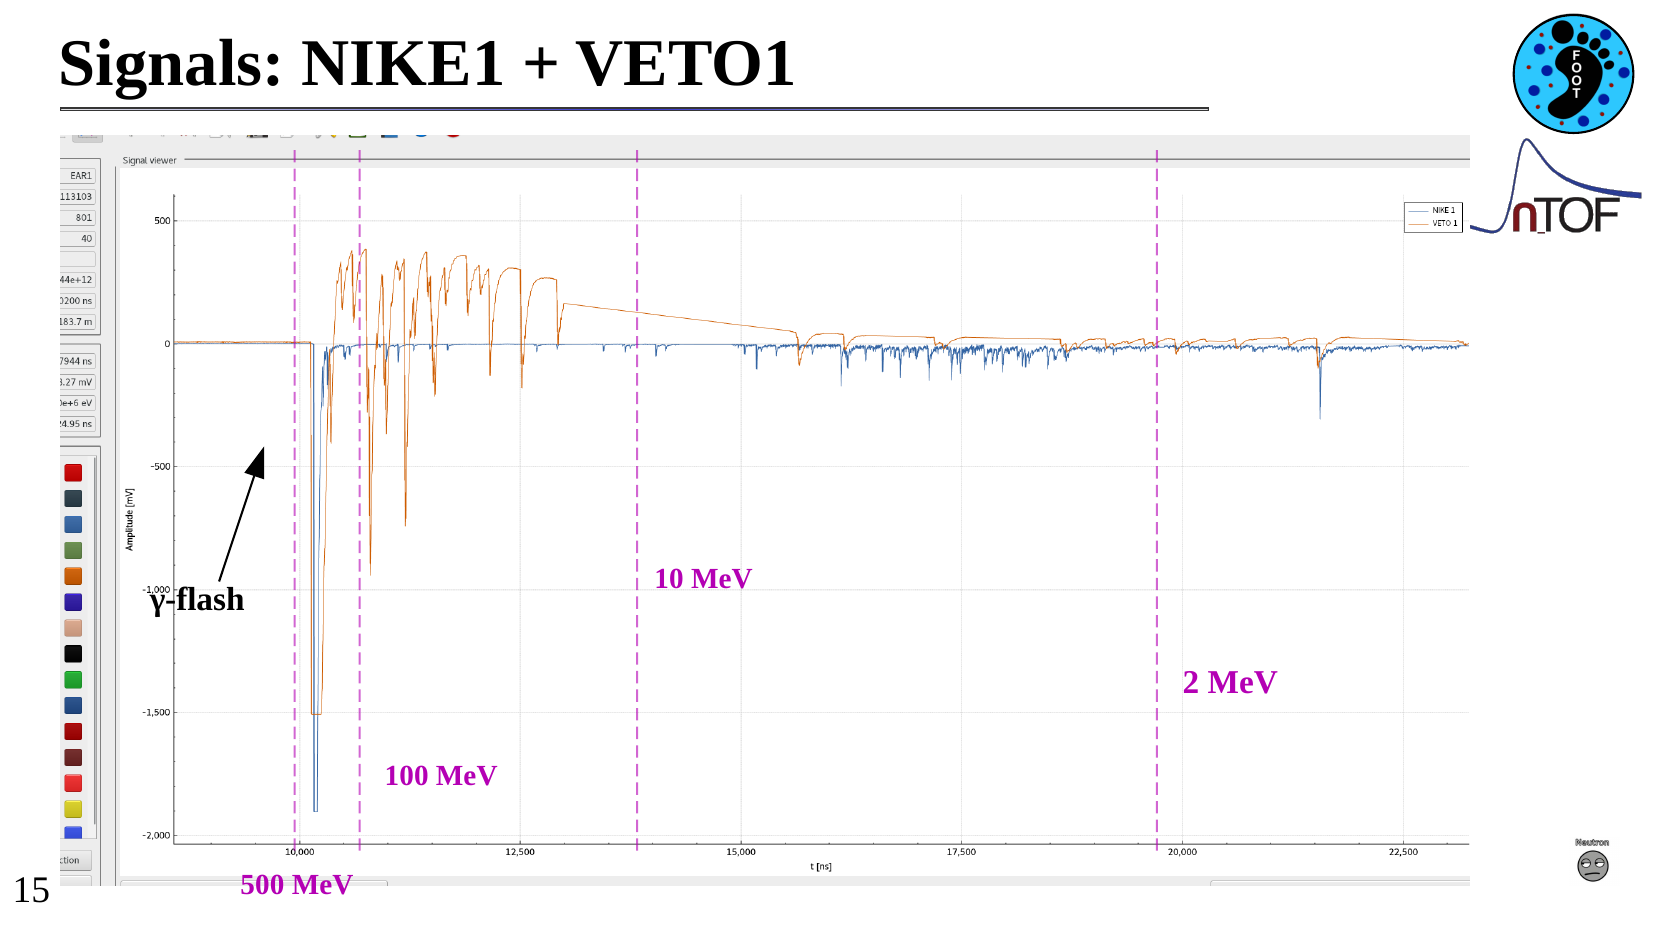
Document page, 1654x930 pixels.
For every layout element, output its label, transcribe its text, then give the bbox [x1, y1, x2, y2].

picture [60, 21, 1653, 886]
text_box 500 MeV [225, 861, 366, 919]
text_box 15 [0, 861, 66, 927]
text_box 2 MeV [1167, 656, 1291, 721]
text_box Signals: NIKE1 + VETO1 [58, 0, 1594, 118]
text_box γ-flash [135, 573, 271, 637]
picture [1569, 837, 1621, 886]
text_box 10 MeV [639, 555, 766, 613]
text_box 100 MeV [369, 752, 511, 811]
picture [1594, 11, 1634, 61]
